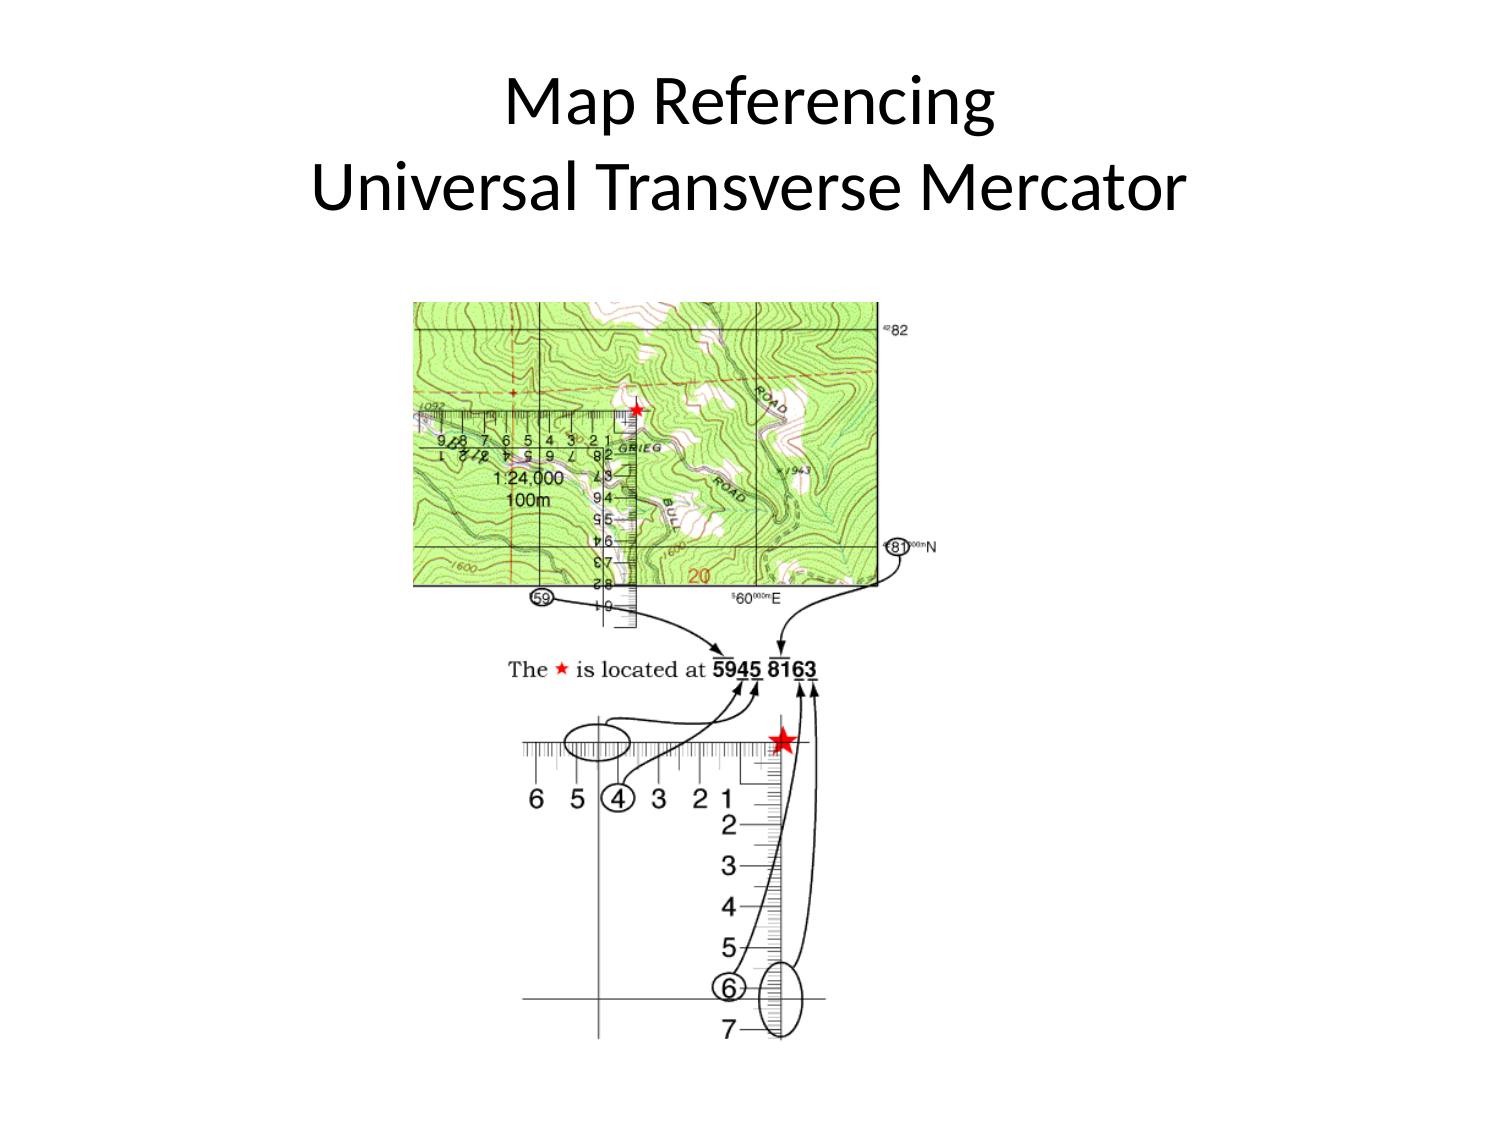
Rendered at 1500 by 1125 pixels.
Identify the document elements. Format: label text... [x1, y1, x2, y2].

picture [0, 302, 1350, 1045]
title Map Referencing Universal Transverse Mercator [75, 45, 1425, 233]
